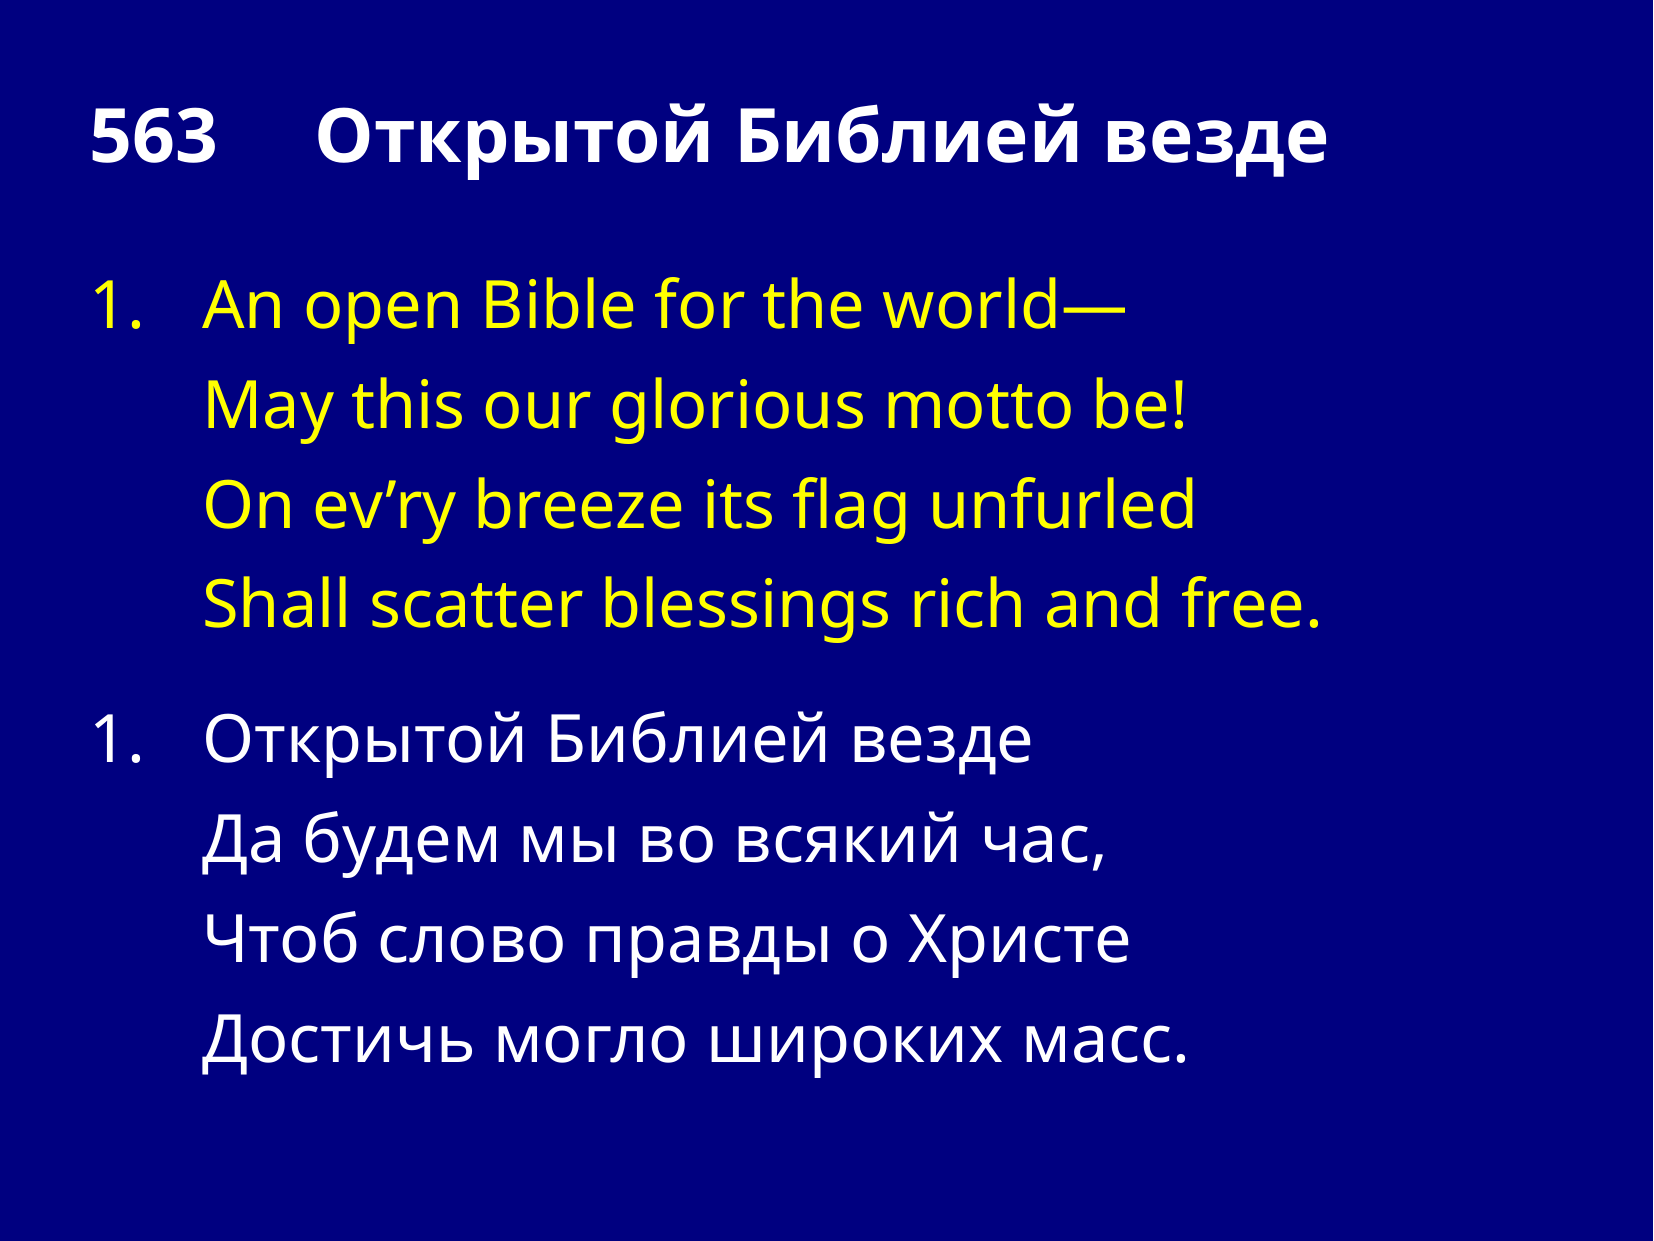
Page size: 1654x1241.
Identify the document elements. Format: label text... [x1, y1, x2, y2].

text_box 1. Открытой Библией везде Да будем мы во всякий час, Чтоб слово правды о Христе Достичь могло широких масс. [75, 675, 1576, 1163]
text_box 1. An open Bible for the world— May this our glorious motto be! On ev’ry breeze its flag unfurled Shall scatter blessings rich and free. [75, 188, 1576, 638]
text_box 563 Открытой Библией везде [75, 75, 1576, 188]
